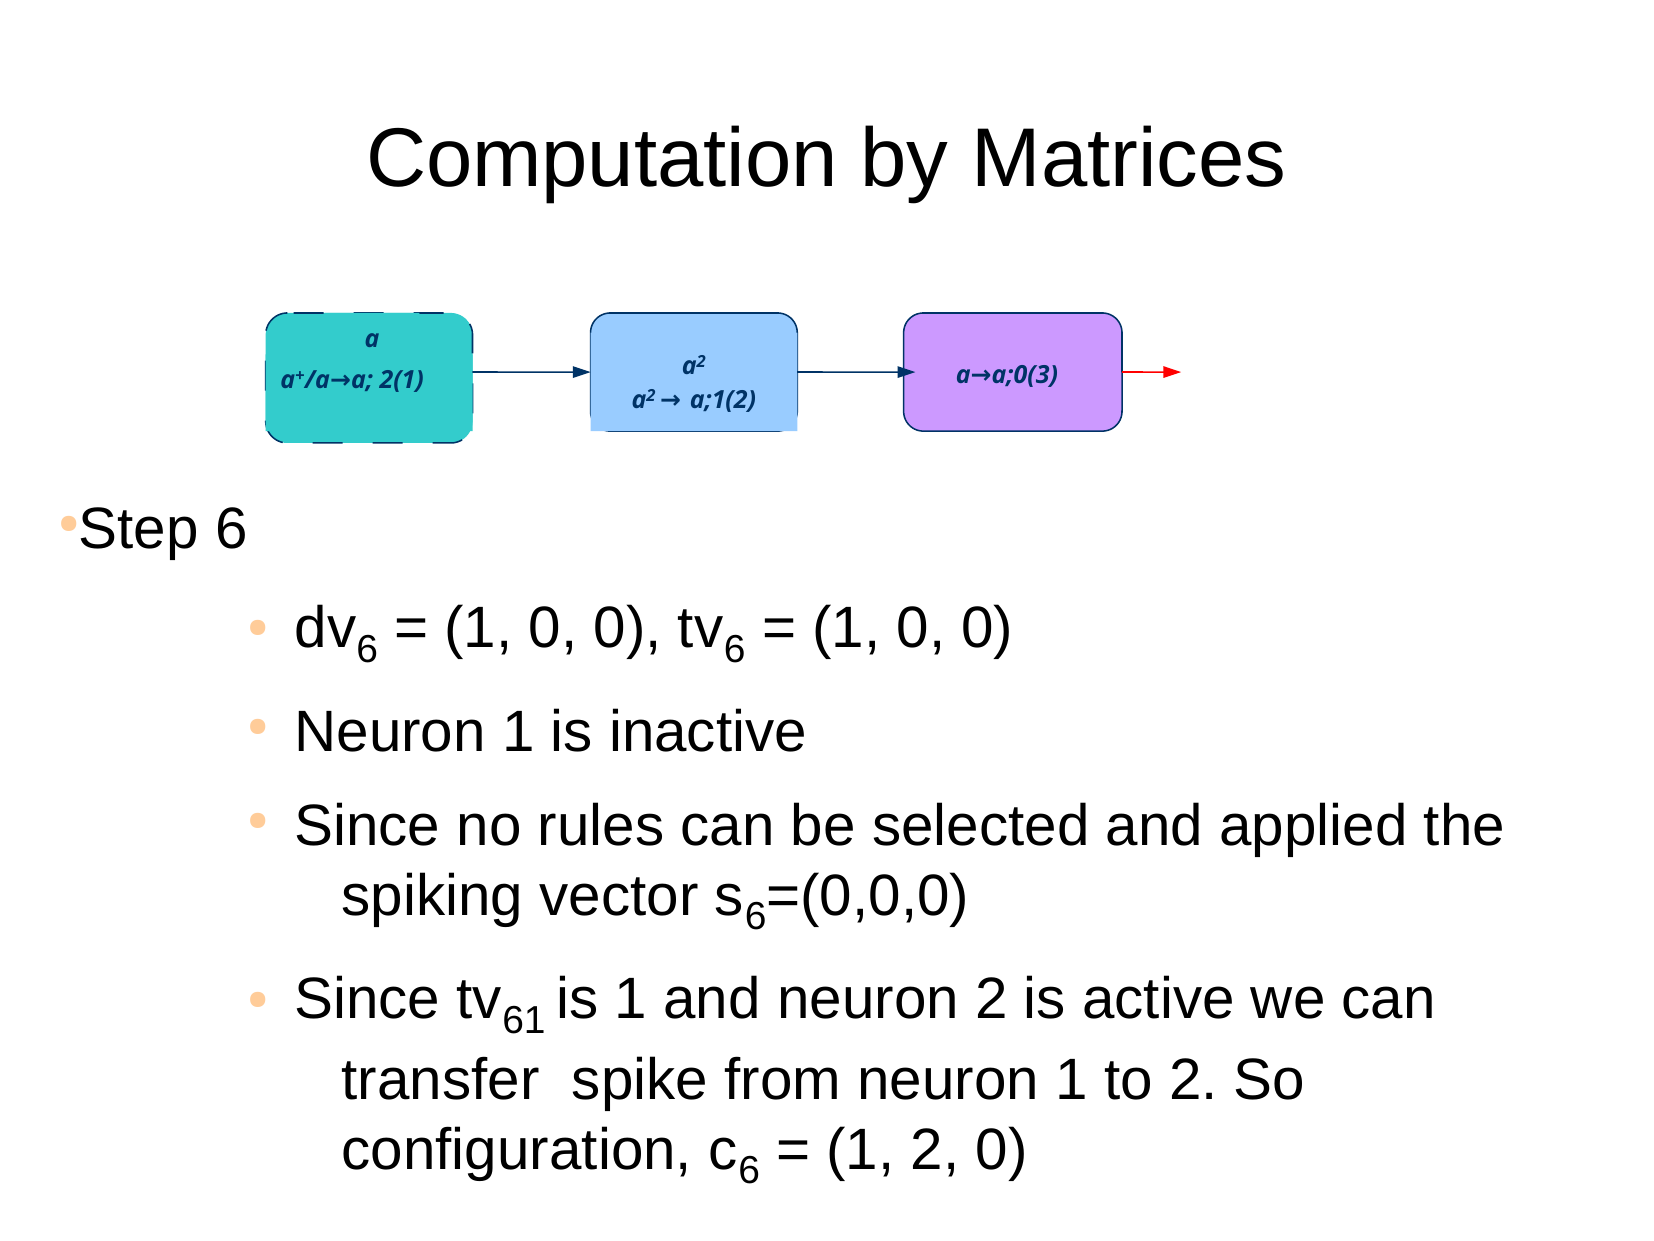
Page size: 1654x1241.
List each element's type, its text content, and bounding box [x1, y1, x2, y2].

text_box [903, 312, 1123, 432]
title Computation by Matrices [82, 49, 1571, 257]
text_box a [324, 312, 420, 349]
text_box a+/a→a; 2(1) [265, 354, 473, 432]
text_box a2 a2 → a;1(2) [590, 332, 798, 432]
text_box [268, 432, 470, 443]
list Step 6 dv6 = (1, 0, 0), tv6 = (1, 0, 0) Neuron 1 is inactive Since no rules can be selected and applied the spiking vector s6=(0,0,0) Since tv61 is 1 and neuron 2 is active we can transfer spike from neuron 1 to 2. So configuration, c6 = (1, 2, 0) [58, 291, 1630, 1241]
text_box a→a;0(3) [921, 315, 1093, 405]
text_box [590, 312, 798, 332]
text_box [265, 312, 473, 354]
